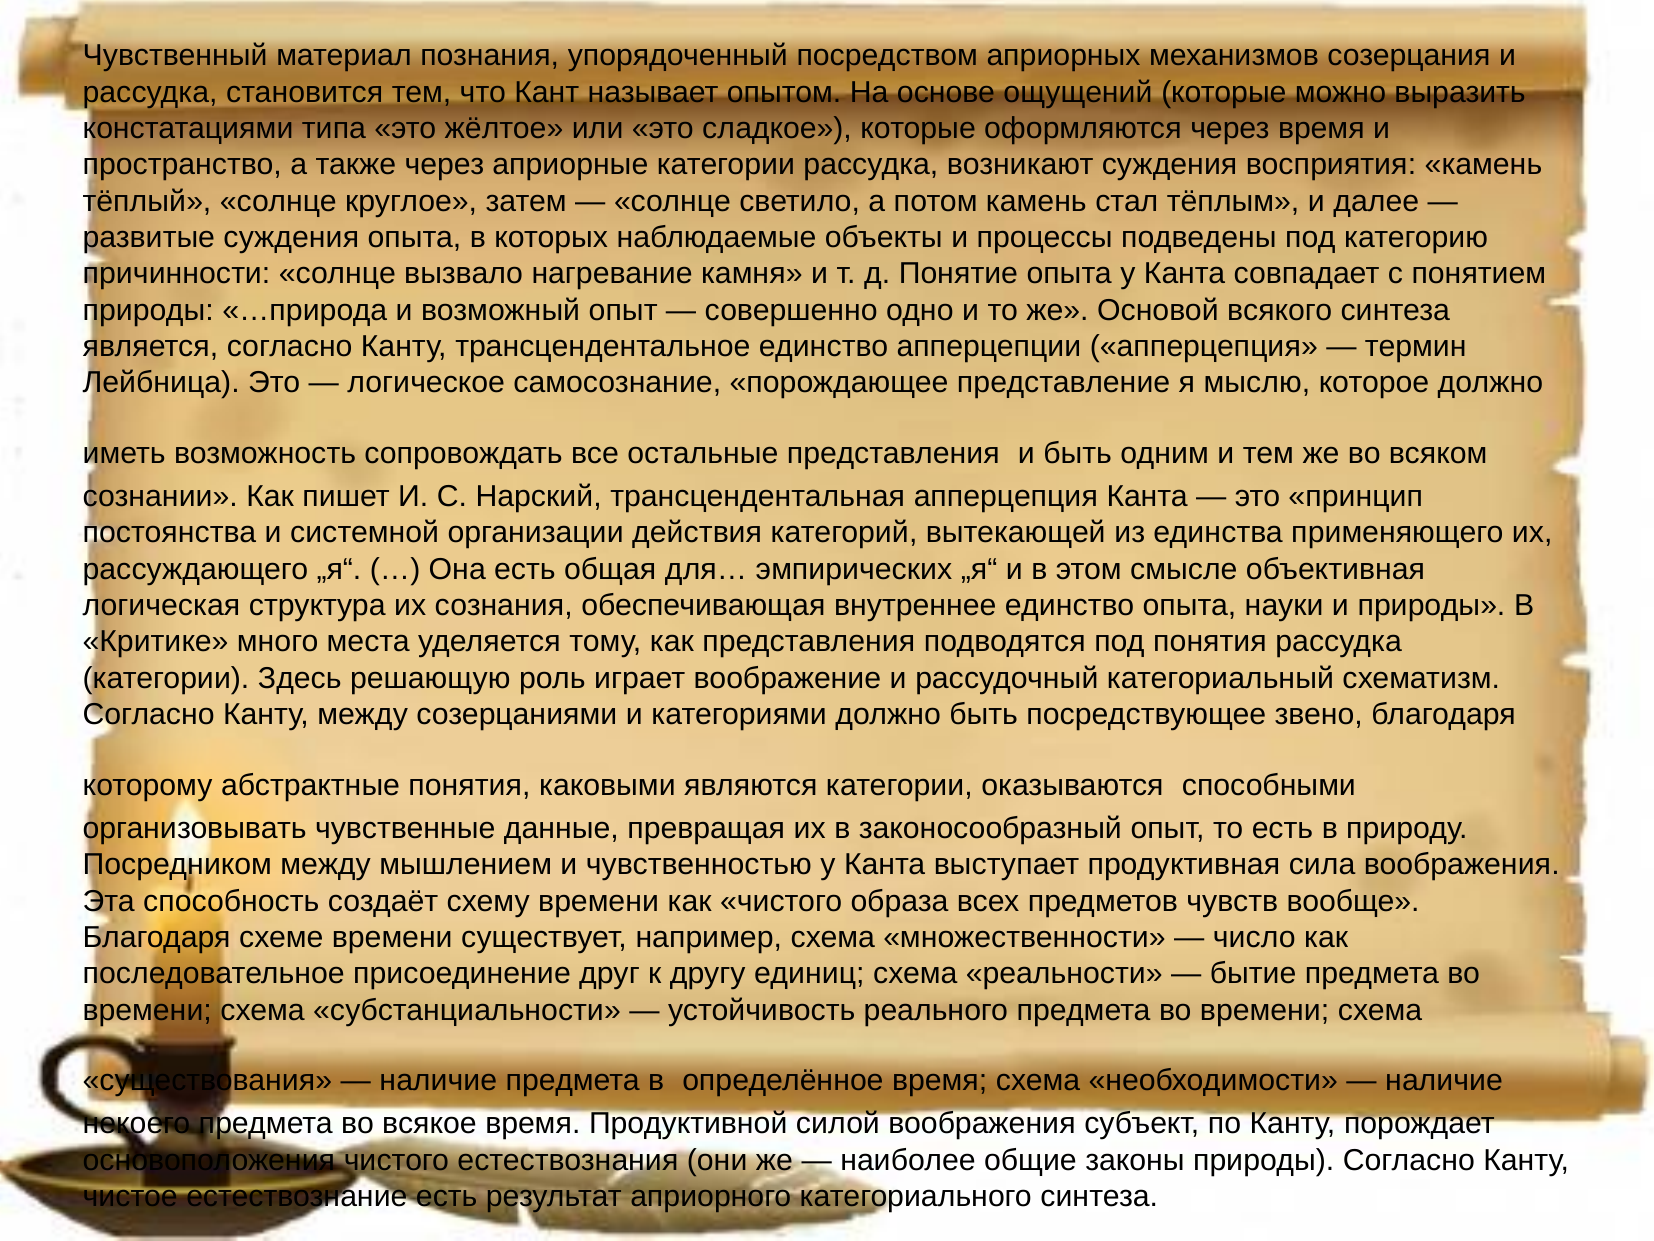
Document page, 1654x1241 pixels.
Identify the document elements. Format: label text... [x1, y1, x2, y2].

list Чувственный материал познания, упорядоченный посредством априорных механизмов созерцания и рассудка, становится тем, что Кант называет опытом. На основе ощущений (которые можно выразить констатациями типа «это жёлтое» или «это сладкое»), которые оформляются через время и пространство, а также через априорные категории рассудка, возникают суждения восприятия: «камень тёплый», «солнце круглое», затем — «солнце светило, а потом камень стал тёплым», и далее — развитые суждения опыта, в которых наблюдаемые объекты и процессы подведены под категорию причинности: «солнце вызвало нагревание камня» и т. д. Понятие опыта у Канта совпадает с понятием природы: «…природа и возможный опыт — совершенно одно и то же». Основой всякого синтеза является, согласно Канту, трансцендентальное единство апперцепции («апперцепция» — термин Лейбница). Это — логическое самосознание, «порождающее представление я мыслю, которое должно иметь возможность сопровождать все остальные представления и быть одним и тем же во всяком сознании». Как пишет И. С. Нарский, трансцендентальная апперцепция Канта — это «принцип постоянства и системной организации действия категорий, вытекающей из единства применяющего их, рассуждающего „я“. (…) Она есть общая для… эмпирических „я“ и в этом смысле объективная логическая структура их сознания, обеспечивающая внутреннее единство опыта, науки и природы». В «Критике» много места уделяется тому, как представления подводятся под понятия рассудка (категории). Здесь решающую роль играет воображение и рассудочный категориальный схематизм. Согласно Канту, между созерцаниями и категориями должно быть посредствующее звено, благодаря которому абстрактные понятия, каковыми являются категории, оказываются способными организовывать чувственные данные, превращая их в законосообразный опыт, то есть в природу. Посредником между мышлением и чувственностью у Канта выступает продуктивная сила воображения. Эта способность создаёт схему времени как «чистого образа всех предметов чувств вообще». Благодаря схеме времени существует, например, схема «множественности» — число как последовательное присоединение друг к другу единиц; схема «реальности» — бытие предмета во времени; схема «субстанциальности» — устойчивость реального предмета во времени; схема «существования» — наличие предмета в определённое время; схема «необходимости» — наличие некоего предмета во всякое время. Продуктивной силой воображения субъект, по Канту, порождает основоположения чистого естествознания (они же — наиболее общие законы природы). Согласно Канту, чистое естествознание есть результат априорного категориального синтеза. [82, 35, 1571, 1233]
picture [0, 0, 1654, 1241]
